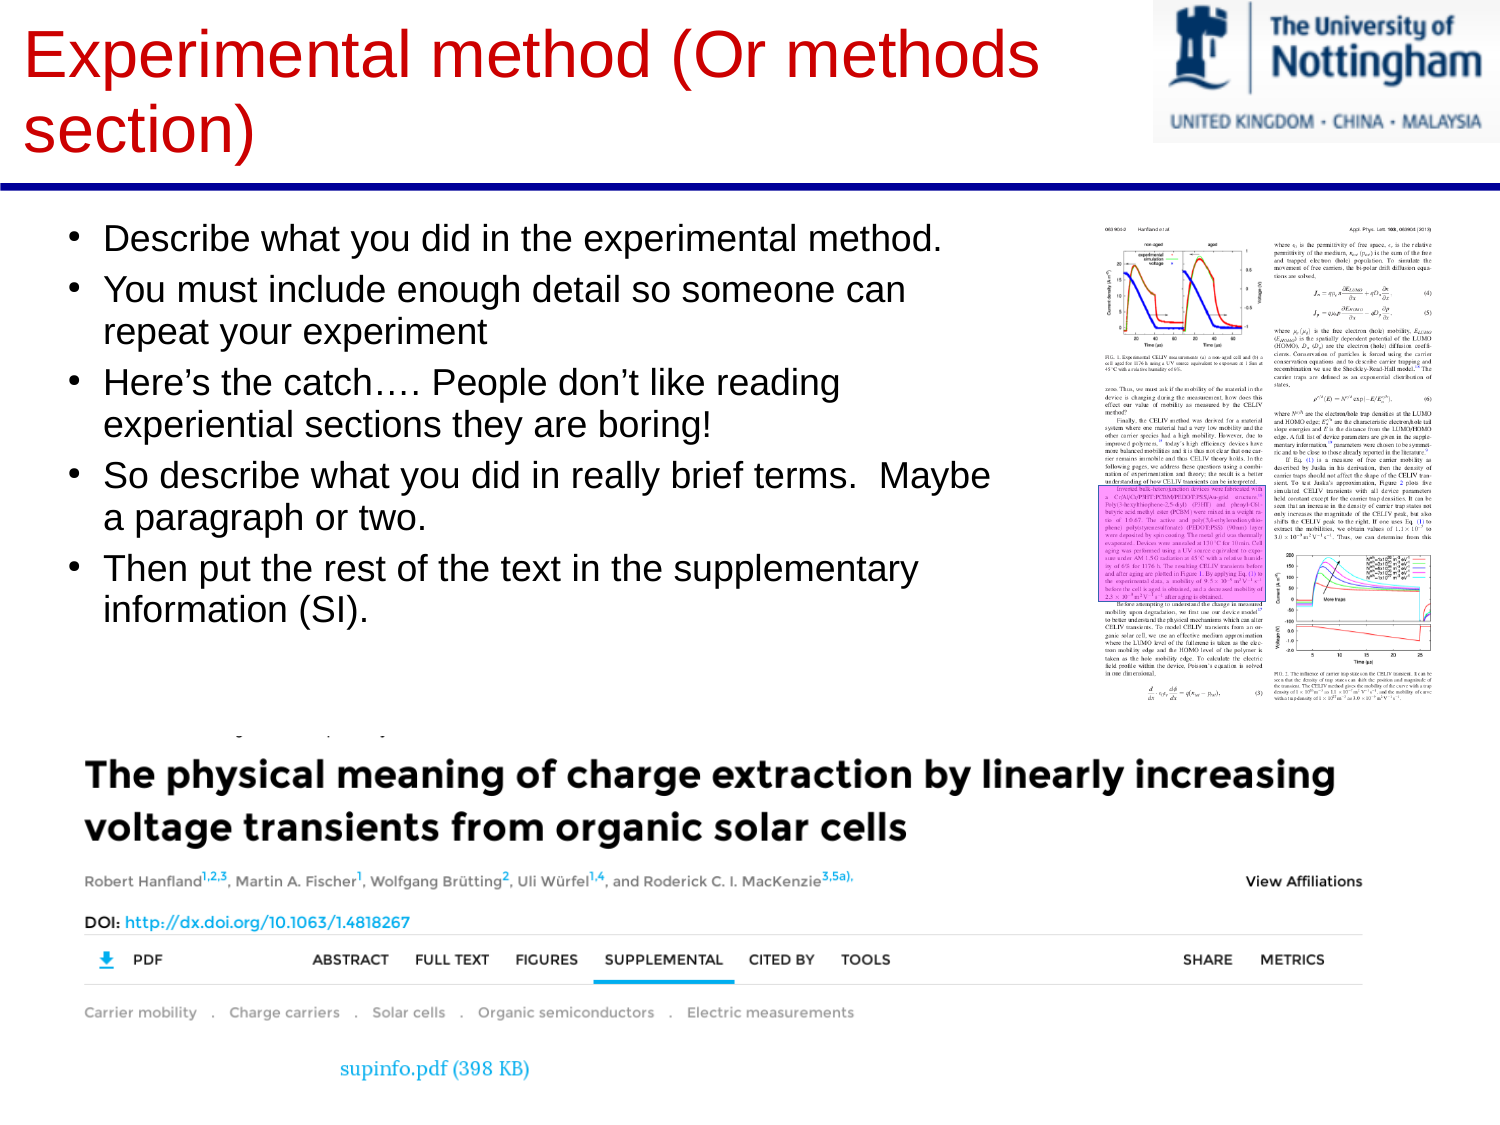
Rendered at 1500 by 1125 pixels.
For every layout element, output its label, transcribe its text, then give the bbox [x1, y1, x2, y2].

picture [1077, 212, 1451, 715]
text_box Experimental method (Or methods section) [8, 9, 1111, 174]
picture [1153, 0, 1500, 143]
picture [68, 736, 1394, 1113]
text_box Describe what you did in the experimental method. You must include enough detail so someone can repeat your experiment Here’s the catch…. People don’t like reading experiential sections they are boring! So describe what you did in really brief terms. Maybe a paragraph or two. Then put the rest of the text in the supplementary information (SI). [53, 209, 1019, 639]
text_box [1098, 485, 1266, 602]
